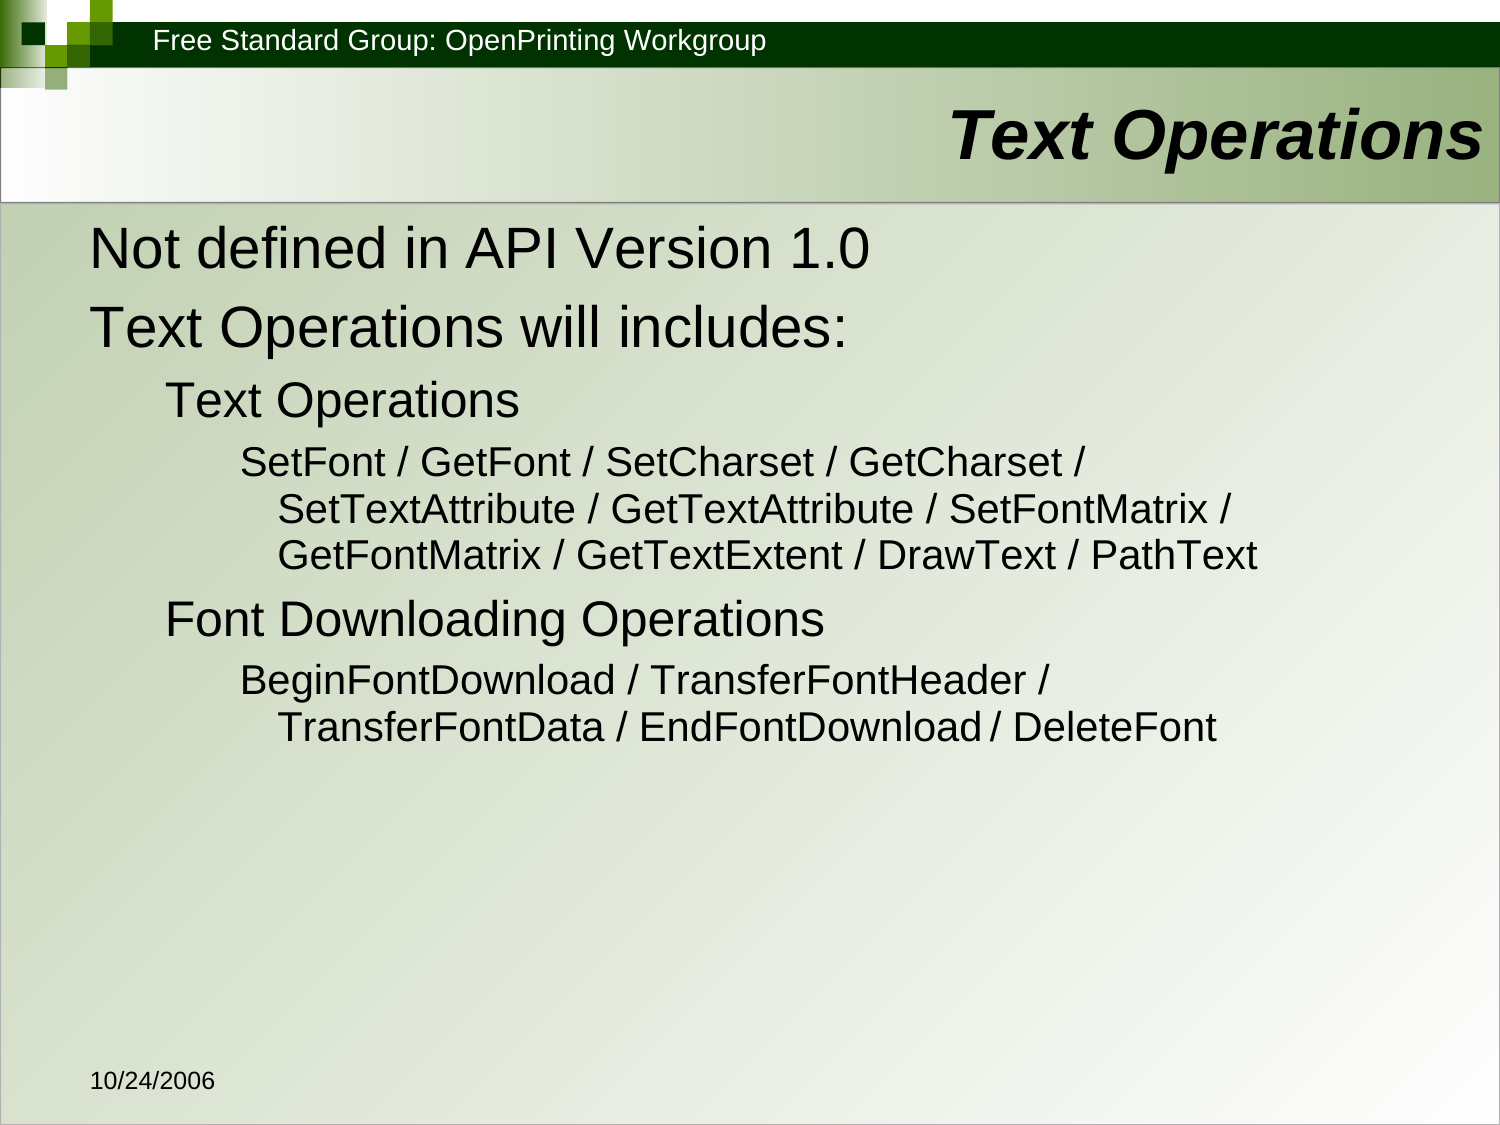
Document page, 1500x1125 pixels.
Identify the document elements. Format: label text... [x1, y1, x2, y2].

list Not defined in API Version 1.0 Text Operations will includes: Text Operations SetFont / GetFont / SetCharset / GetCharset / SetTextAttribute / GetTextAttribute / SetFontMatrix / GetFontMatrix / GetTextExtent / DrawText / PathText Font Downloading Operations BeginFontDownload / TransferFontHeader / TransferFontData / EndFontDownload / DeleteFont [75, 207, 1426, 1024]
title Text Operations [0, 67, 1500, 203]
